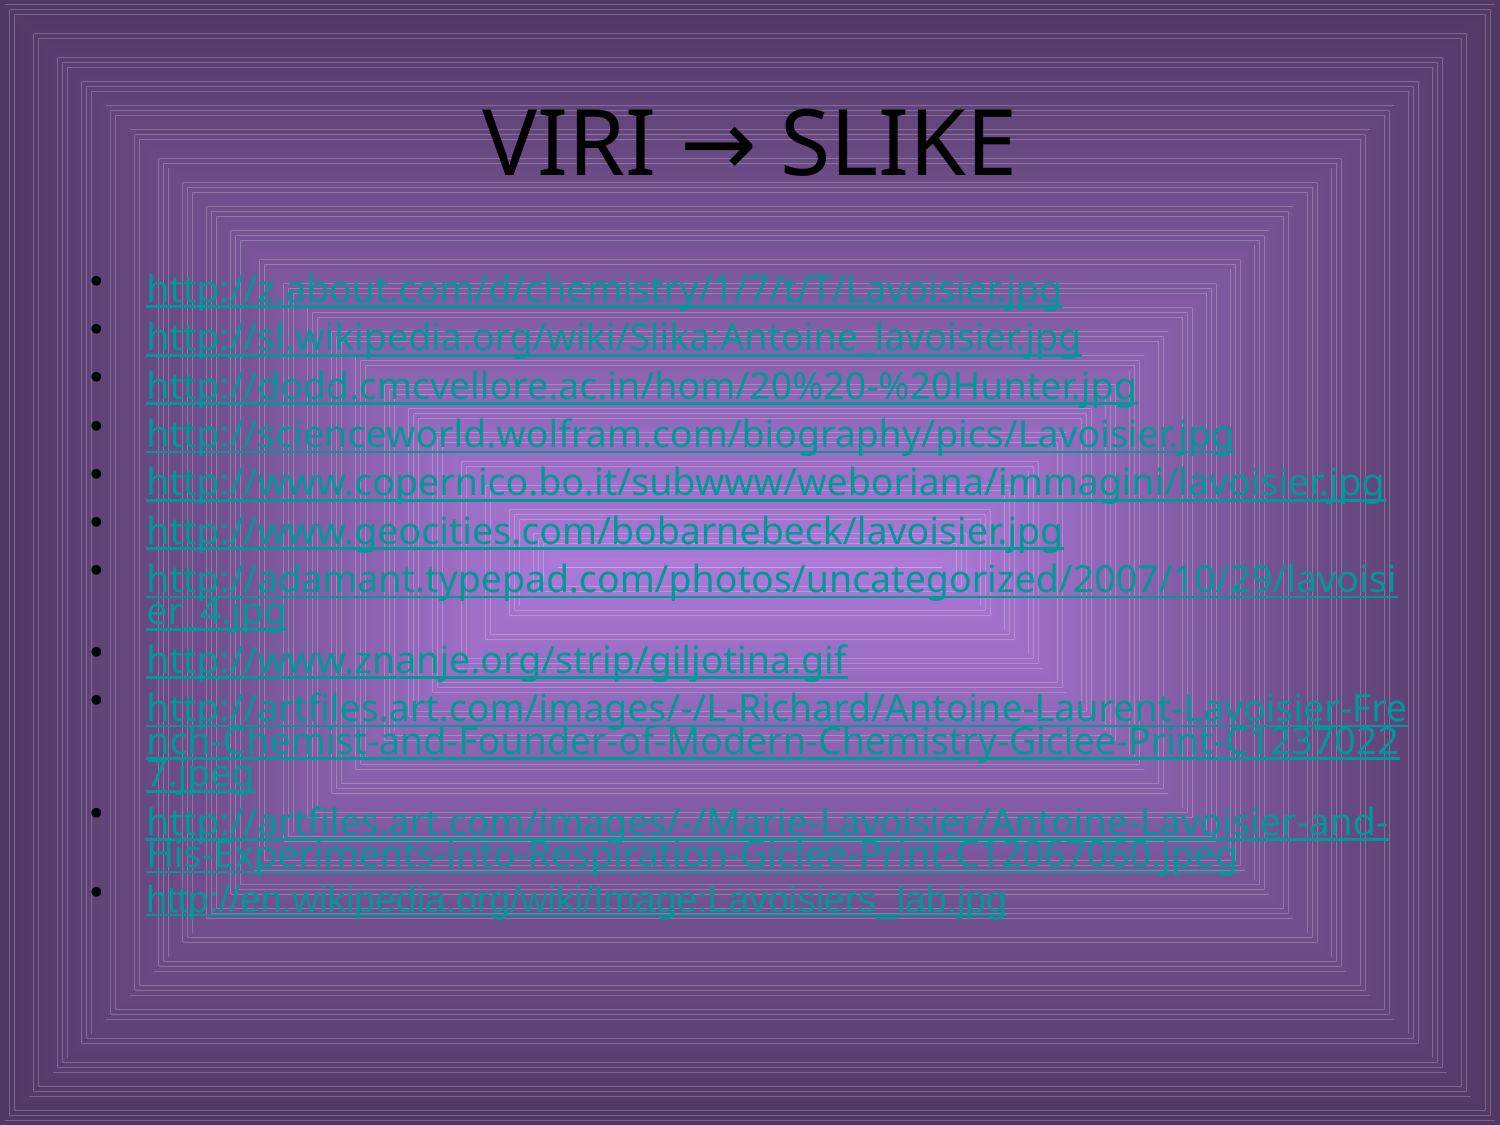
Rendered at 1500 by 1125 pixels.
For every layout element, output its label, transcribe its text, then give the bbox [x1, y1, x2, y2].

title VIRI → SLIKE [75, 45, 1425, 233]
list http://z.about.com/d/chemistry/1/7/t/T/Lavoisier.jpg http://sl.wikipedia.org/wiki/Slika:Antoine_lavoisier.jpg http://dodd.cmcvellore.ac.in/hom/20%20-%20Hunter.jpg http://scienceworld.wolfram.com/biography/pics/Lavoisier.jpg http://www.copernico.bo.it/subwww/weboriana/immagini/lavoisier.jpg http://www.geocities.com/bobarnebeck/lavoisier.jpg http://adamant.typepad.com/photos/uncategorized/2007/10/29/lavoisier_4.jpg http://www.znanje.org/strip/giljotina.gif http://artfiles.art.com/images/-/L-Richard/Antoine-Laurent-Lavoisier-French-Chemist-and-Founder-of-Modern-Chemistry-Giclee-Print-C12370227.jpeg http://artfiles.art.com/images/-/Marie-Lavoisier/Antoine-Lavoisier-and-His-Experiments-into-Respiration-Giclee-Print-C12067060.jpeg http://en.wikipedia.org/wiki/Image:Lavoisiers_lab.jpg [75, 262, 1425, 1005]
